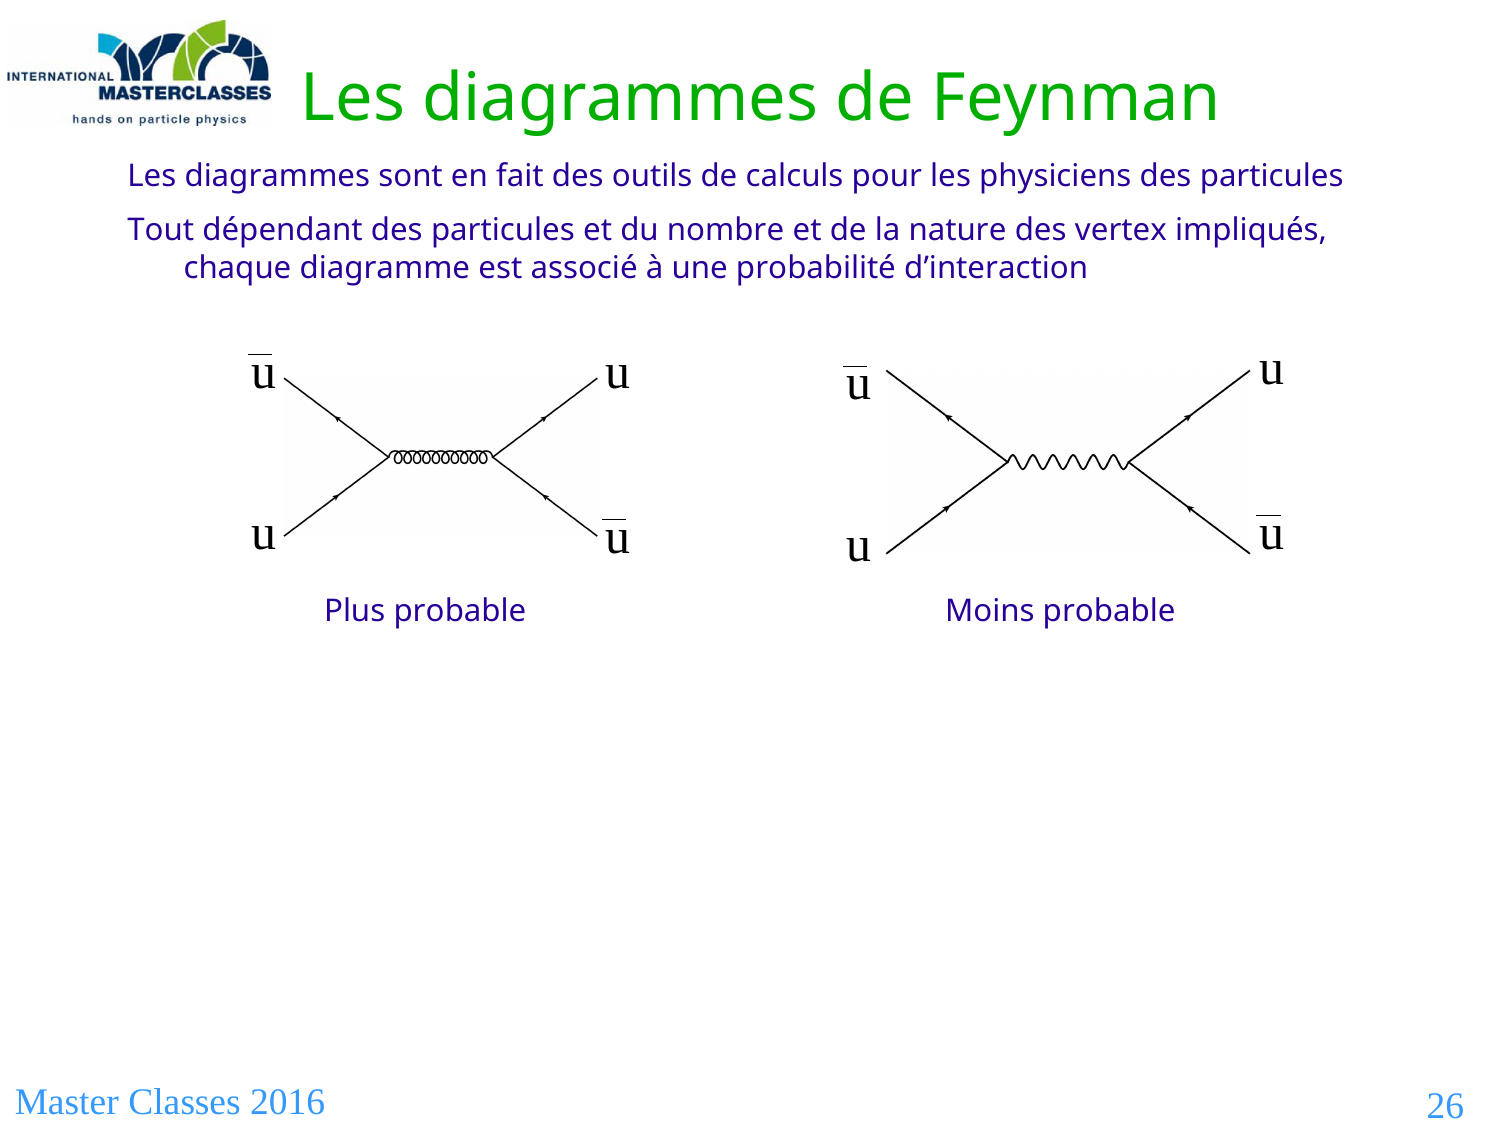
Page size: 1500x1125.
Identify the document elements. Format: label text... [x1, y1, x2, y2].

text_box u [236, 330, 291, 406]
picture [283, 377, 599, 538]
picture [885, 369, 1252, 556]
text_box u [831, 342, 886, 418]
text_box u [236, 492, 291, 567]
text_box u [1244, 326, 1300, 402]
picture [2, 10, 259, 130]
text_box u [590, 330, 646, 406]
list Les diagrammes sont en fait des outils de calculs pour les physiciens des particules Tout dépendant des particules et du nombre et de la nature des vertex impliqués, chaque diagramme est associé à une probabilité d’interaction Plus probable Moins probable [112, 147, 1388, 1040]
text_box u [590, 496, 646, 571]
text_box u [1244, 492, 1300, 567]
text_box u [831, 503, 886, 579]
title Les diagrammes de Feynman [259, 0, 1263, 147]
